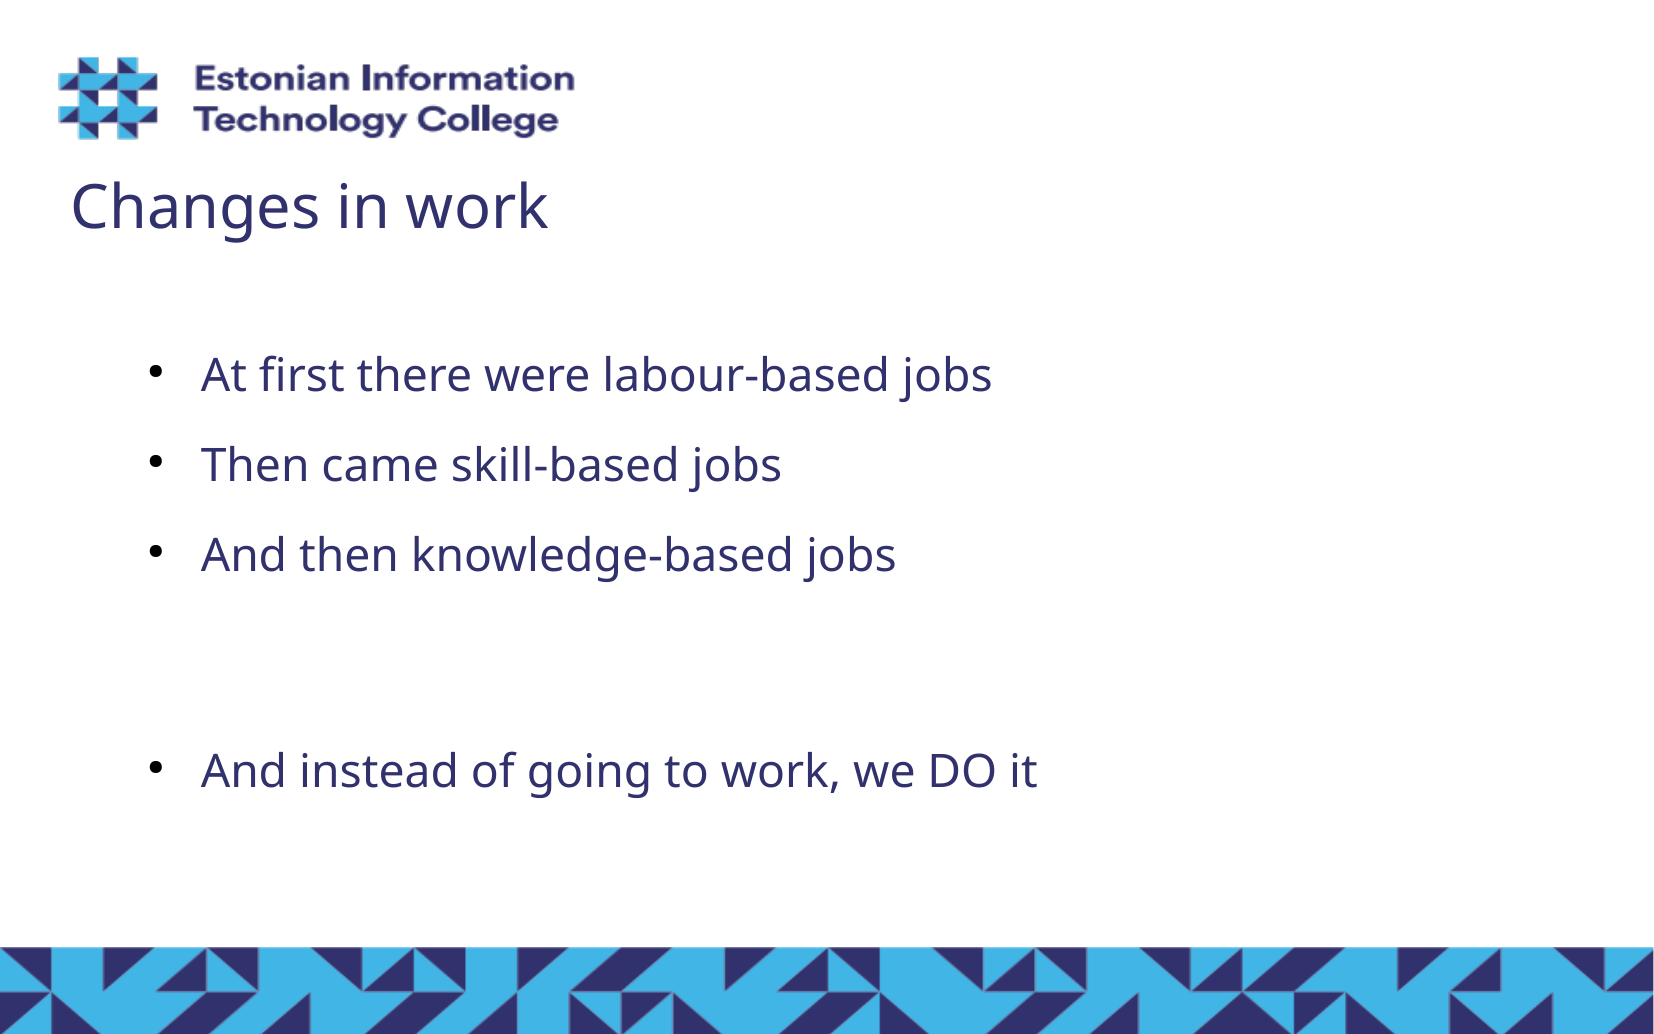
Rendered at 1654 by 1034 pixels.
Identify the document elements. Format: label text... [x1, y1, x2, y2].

title Changes in work [70, 118, 1560, 291]
list At first there were labour-based jobs Then came skill-based jobs And then knowledge-based jobs And instead of going to work, we DO it [129, 341, 1619, 1024]
